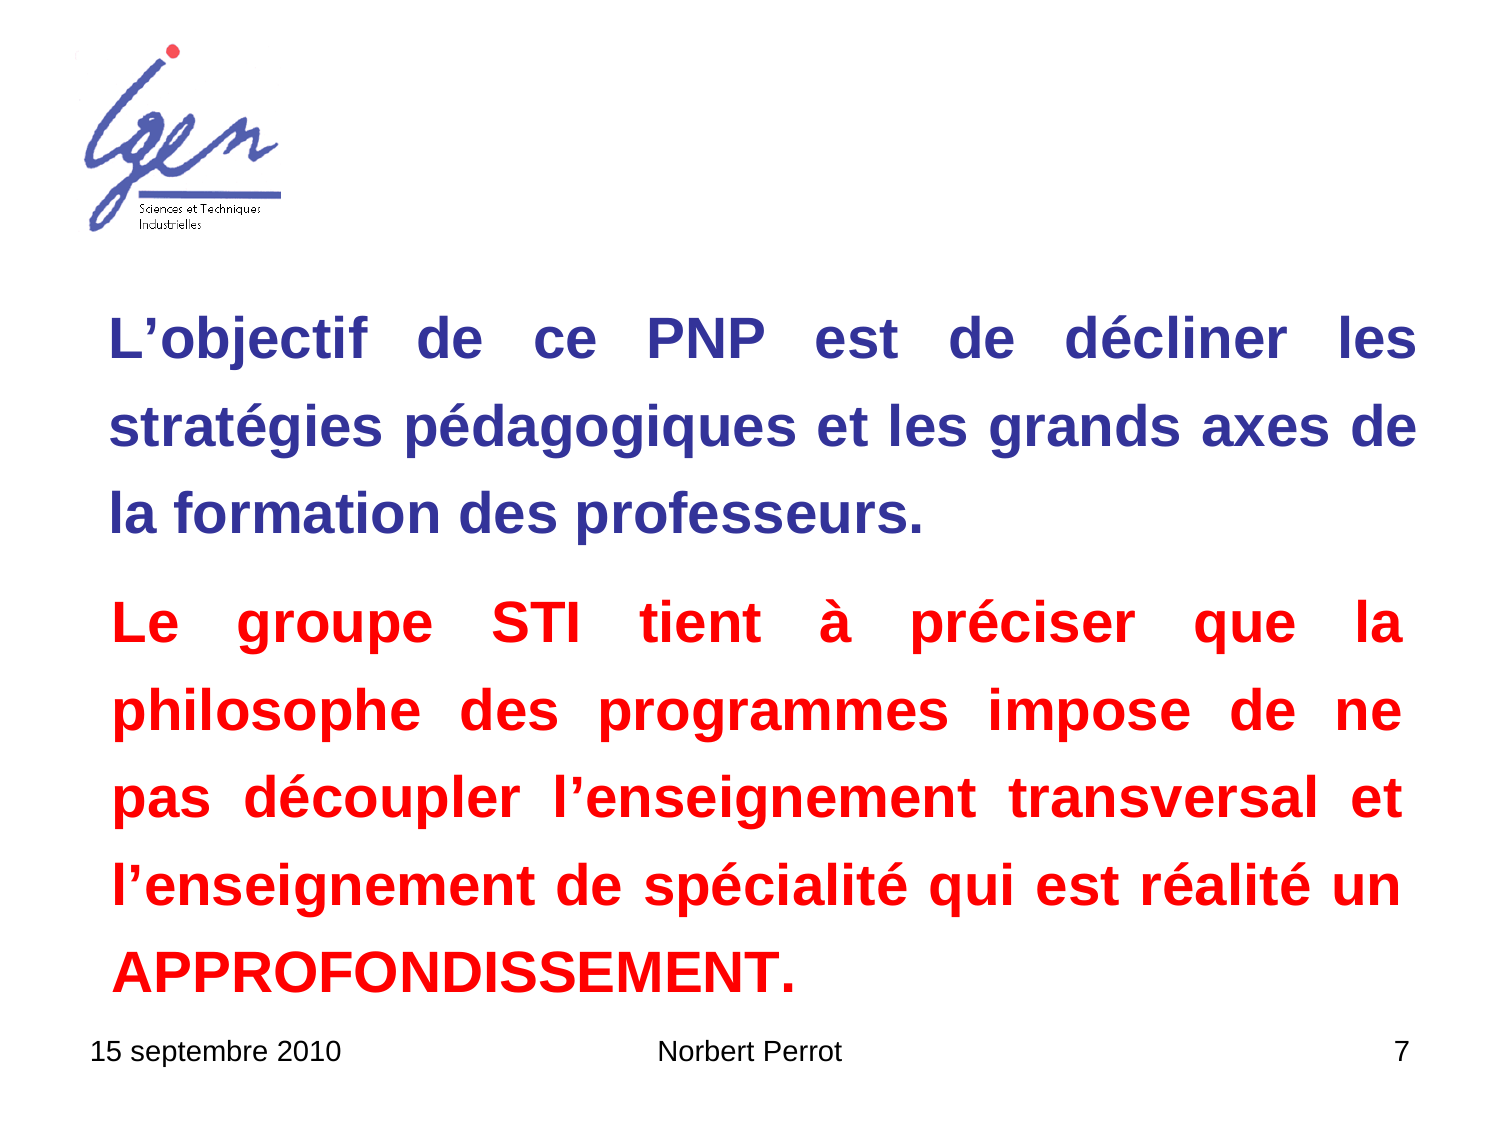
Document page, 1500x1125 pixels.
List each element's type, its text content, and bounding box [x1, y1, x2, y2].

text_box 15 septembre 2010 [74, 1024, 426, 1103]
text_box L’objectif de ce PNP est de décliner les stratégies pédagogiques et les grands axes de la formation des professeurs. [93, 275, 1435, 553]
picture [75, 42, 281, 235]
text_box Le groupe STI tient à préciser que la philosophe des programmes impose de ne pas découpler l’enseignement transversal et l’enseignement de spécialité qui est réalité un APPROFONDISSEMENT. [96, 559, 1419, 1013]
text_box Norbert Perrot [512, 1024, 988, 1103]
text_box <numéro> [1074, 1024, 1426, 1103]
